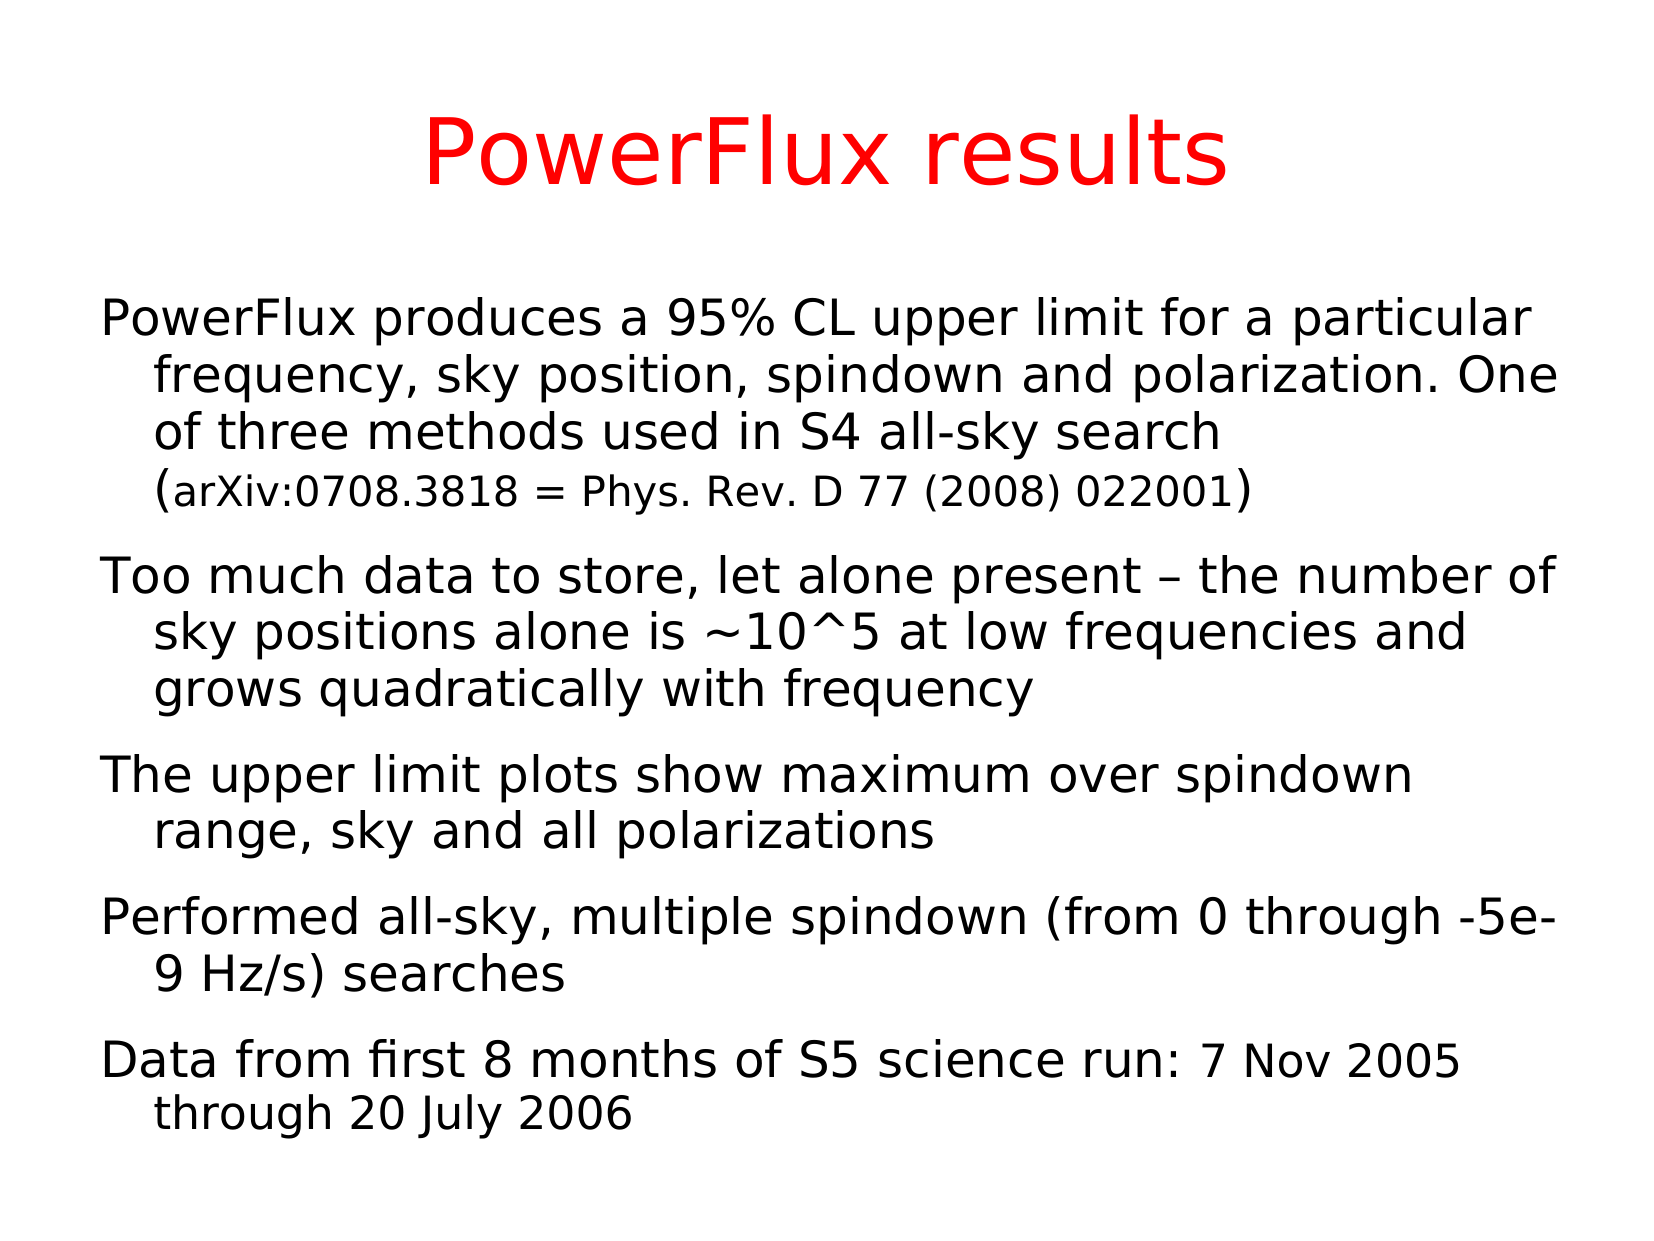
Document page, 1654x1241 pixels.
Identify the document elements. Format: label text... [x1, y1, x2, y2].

title PowerFlux results [82, 56, 1571, 250]
list PowerFlux produces a 95% CL upper limit for a particular frequency, sky position, spindown and polarization. One of three methods used in S4 all-sky search (arXiv:0708.3818 = Phys. Rev. D 77 (2008) 022001) Too much data to store, let alone present – the number of sky positions alone is ~10^5 at low frequencies and grows quadratically with frequency The upper limit plots show maximum over spindown range, sky and all polarizations Performed all-sky, multiple spindown (from 0 through -5e-9 Hz/s) searches Data from first 8 months of S5 science run: 7 Nov 2005 through 20 July 2006 [82, 290, 1571, 1142]
